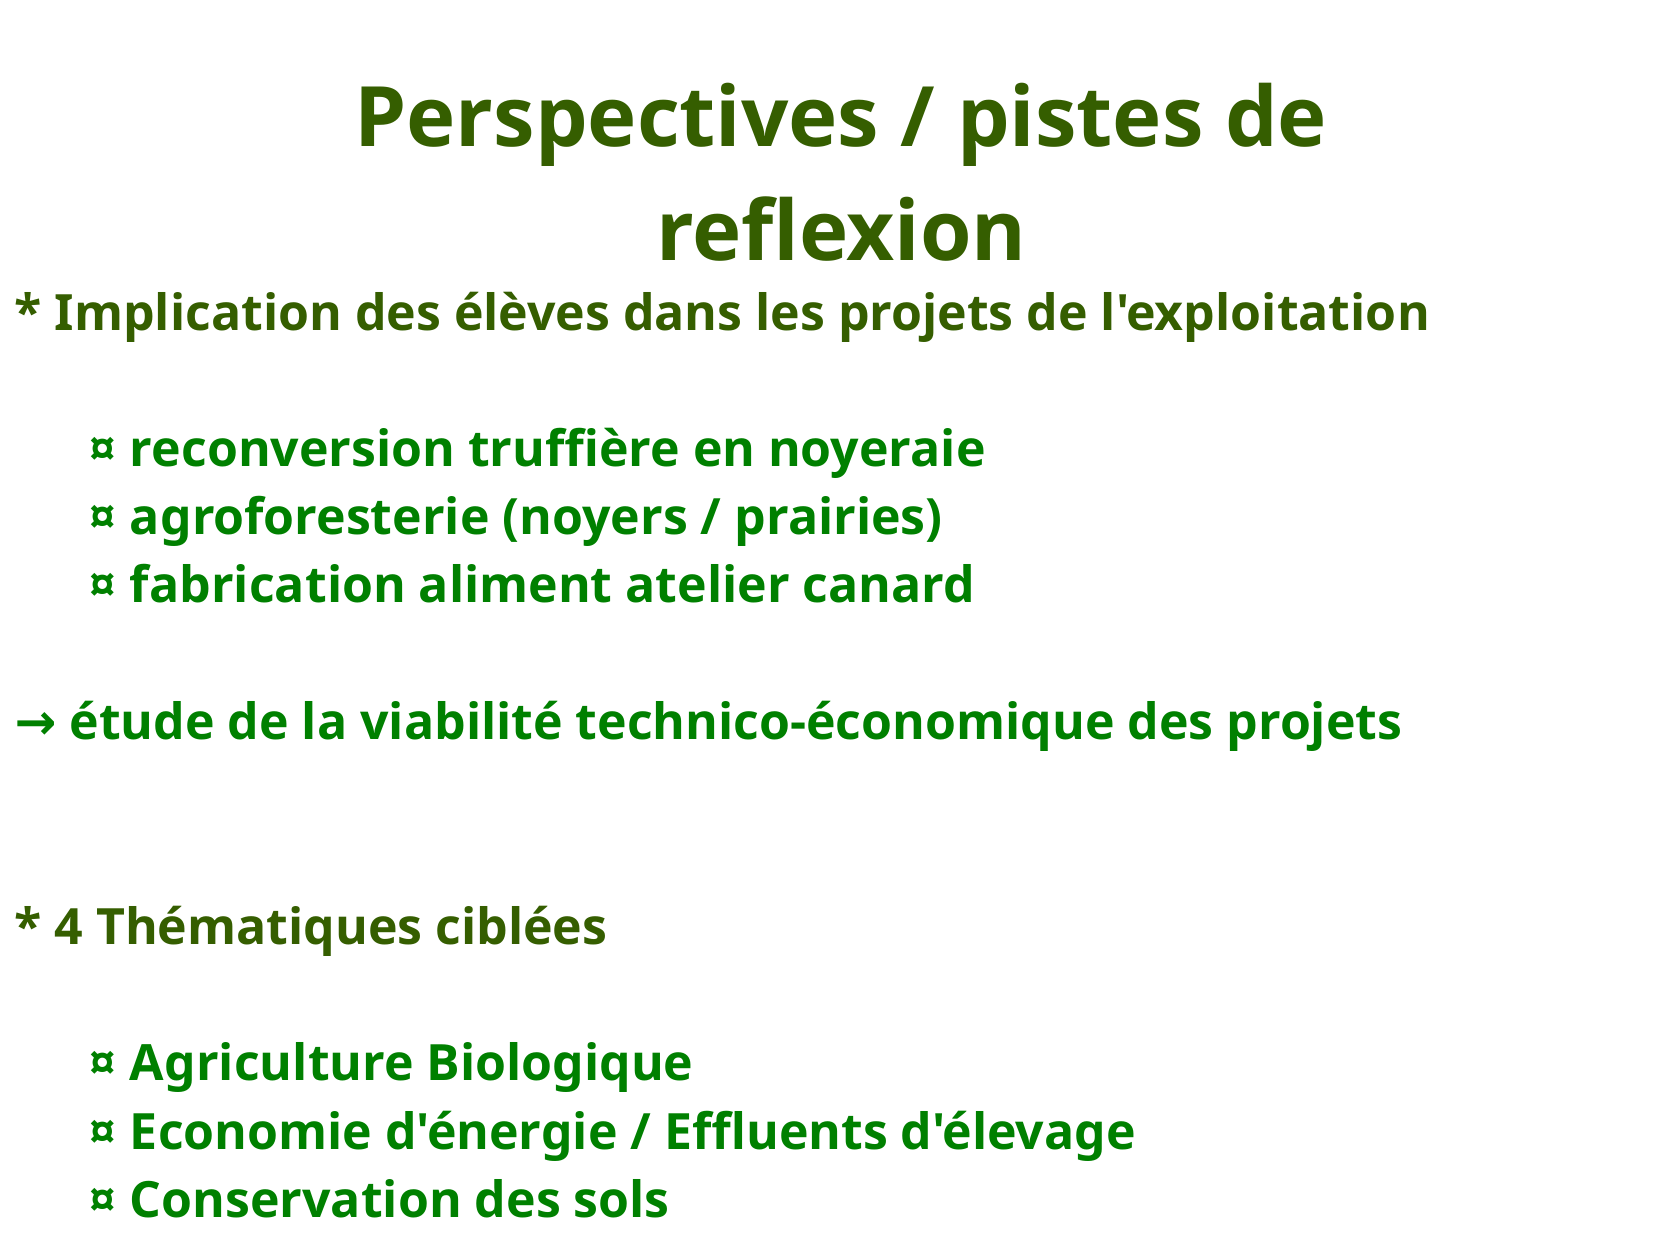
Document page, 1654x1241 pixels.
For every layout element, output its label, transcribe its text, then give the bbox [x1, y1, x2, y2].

text_box Perspectives / pistes de reflexion [265, 50, 1418, 161]
text_box * Implication des élèves dans les projets de l'exploitation ¤ reconversion truffière en noyeraie ¤ agroforesterie (noyers / prairies) ¤ fabrication aliment atelier canard → étude de la viabilité technico-économique des projets * 4 Thématiques ciblées ¤ Agriculture Biologique ¤ Economie d'énergie / Effluents d'élevage ¤ Conservation des sols ¤ Autonomie fourragère et protéique [0, 200, 1654, 1185]
